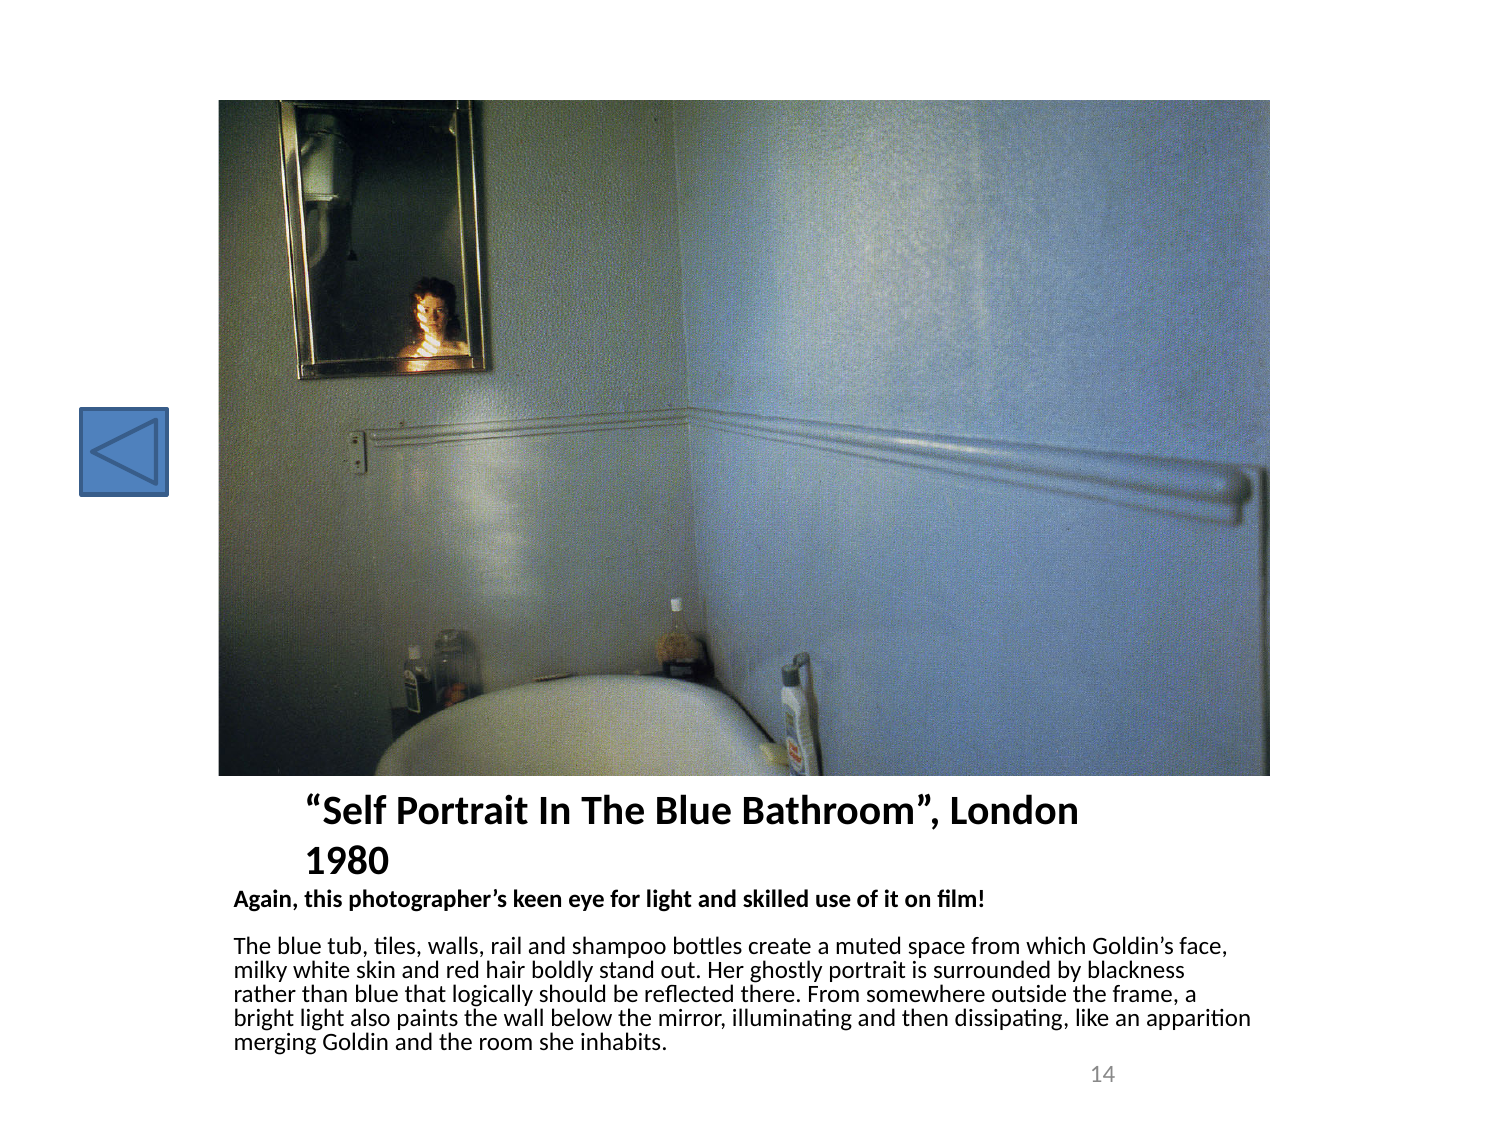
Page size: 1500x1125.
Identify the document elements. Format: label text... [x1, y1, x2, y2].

text_box 14 [1074, 1042, 1426, 1103]
text_box [81, 408, 167, 495]
list Again, this photographer’s keen eye for light and skilled use of it on film! The blue tub, tiles, walls, rail and shampoo bottles create a muted space from which Goldin’s face, milky white skin and red hair boldly stand out. Her ghostly portrait is surrounded by blackness rather than blue that logically should be reflected there. From somewhere outside the frame, a bright light also paints the wall below the mirror, illuminating and then dissipating, like an apparition merging Goldin and the room she inhabits. [218, 880, 1270, 1071]
picture [218, 100, 1270, 776]
title “Self Portrait In The Blue Bathroom”, London 1980 [289, 776, 1190, 869]
